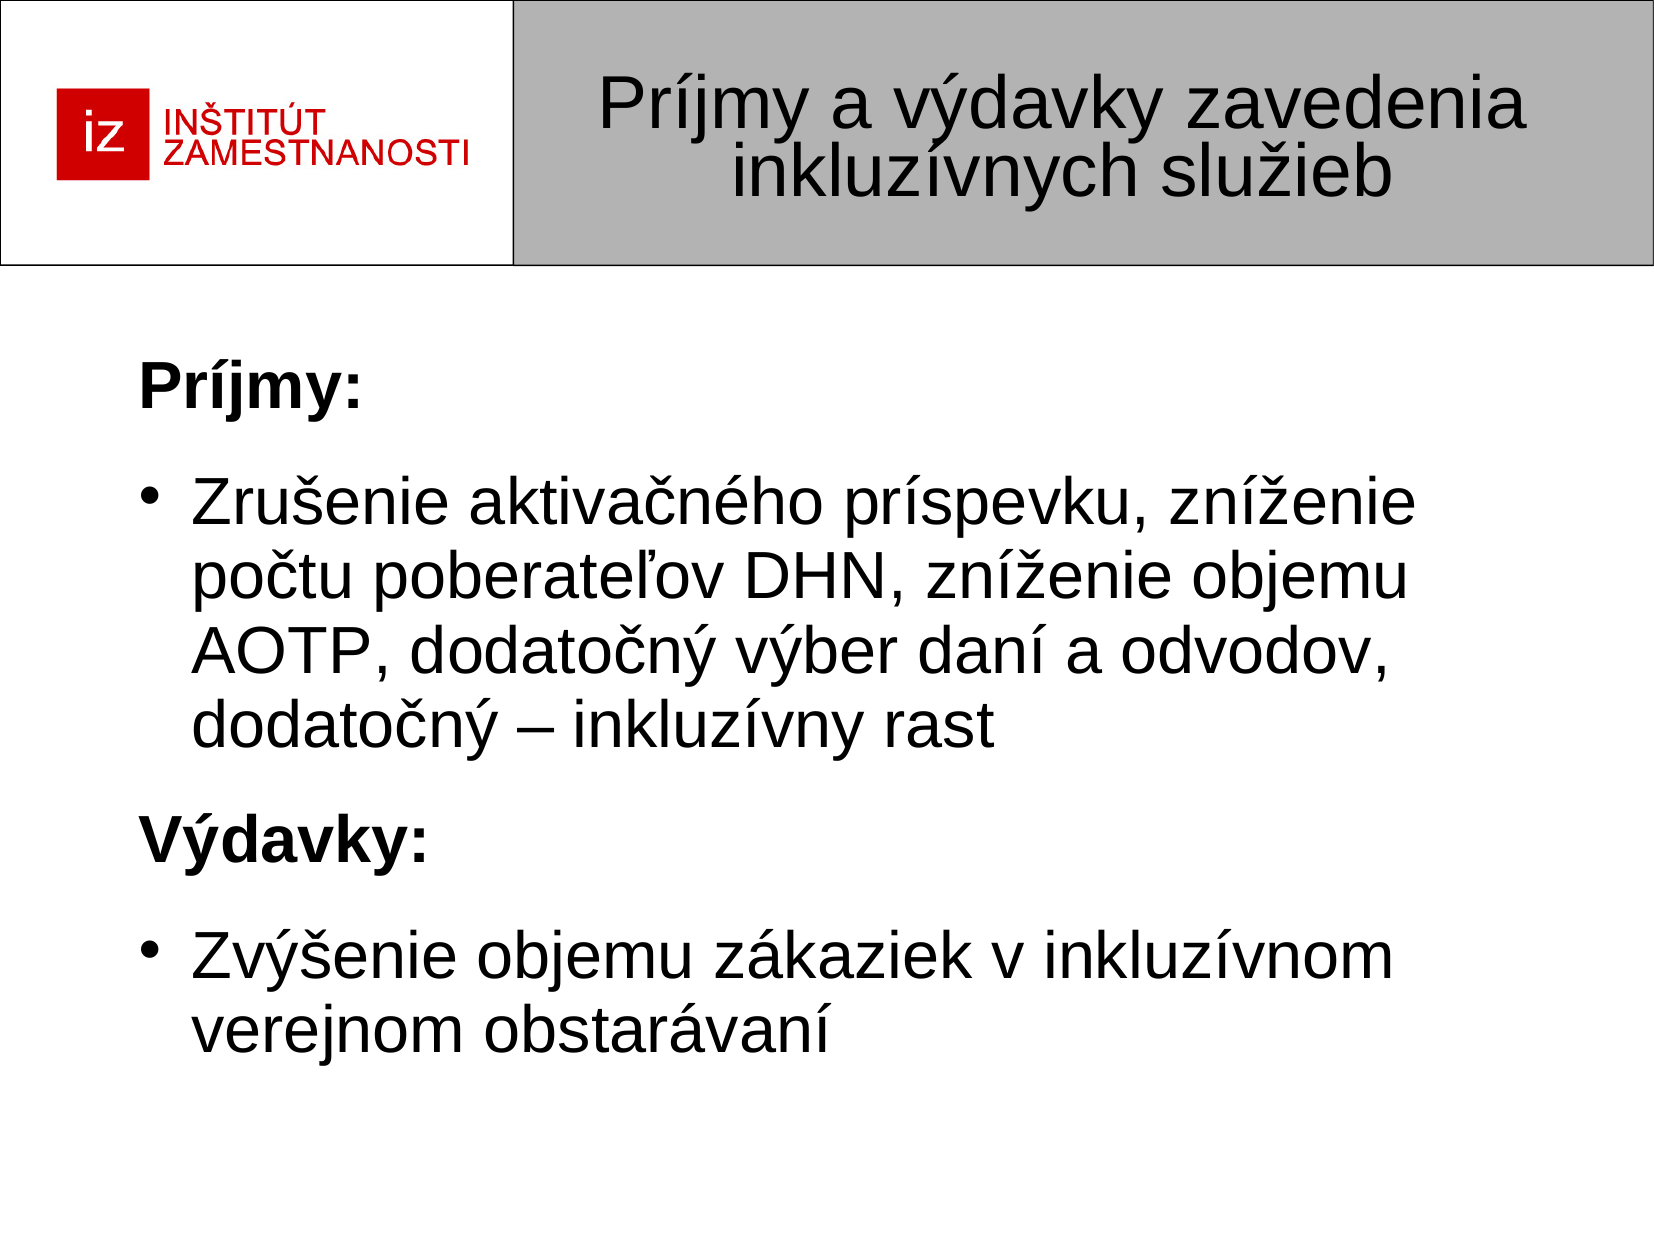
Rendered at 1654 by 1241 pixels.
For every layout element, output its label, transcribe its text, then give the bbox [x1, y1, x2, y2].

list Príjmy: Zrušenie aktivačného príspevku, zníženie počtu poberateľov DHN, zníženie objemu AOTP, dodatočný výber daní a odvodov, dodatočný – inkluzívny rast Výdavky: Zvýšenie objemu zákaziek v inkluzívnom verejnom obstarávaní [121, 344, 1533, 1112]
title Príjmy a výdavky zavedenia inkluzívnych služieb [560, 37, 1565, 229]
picture [5, 7, 512, 256]
